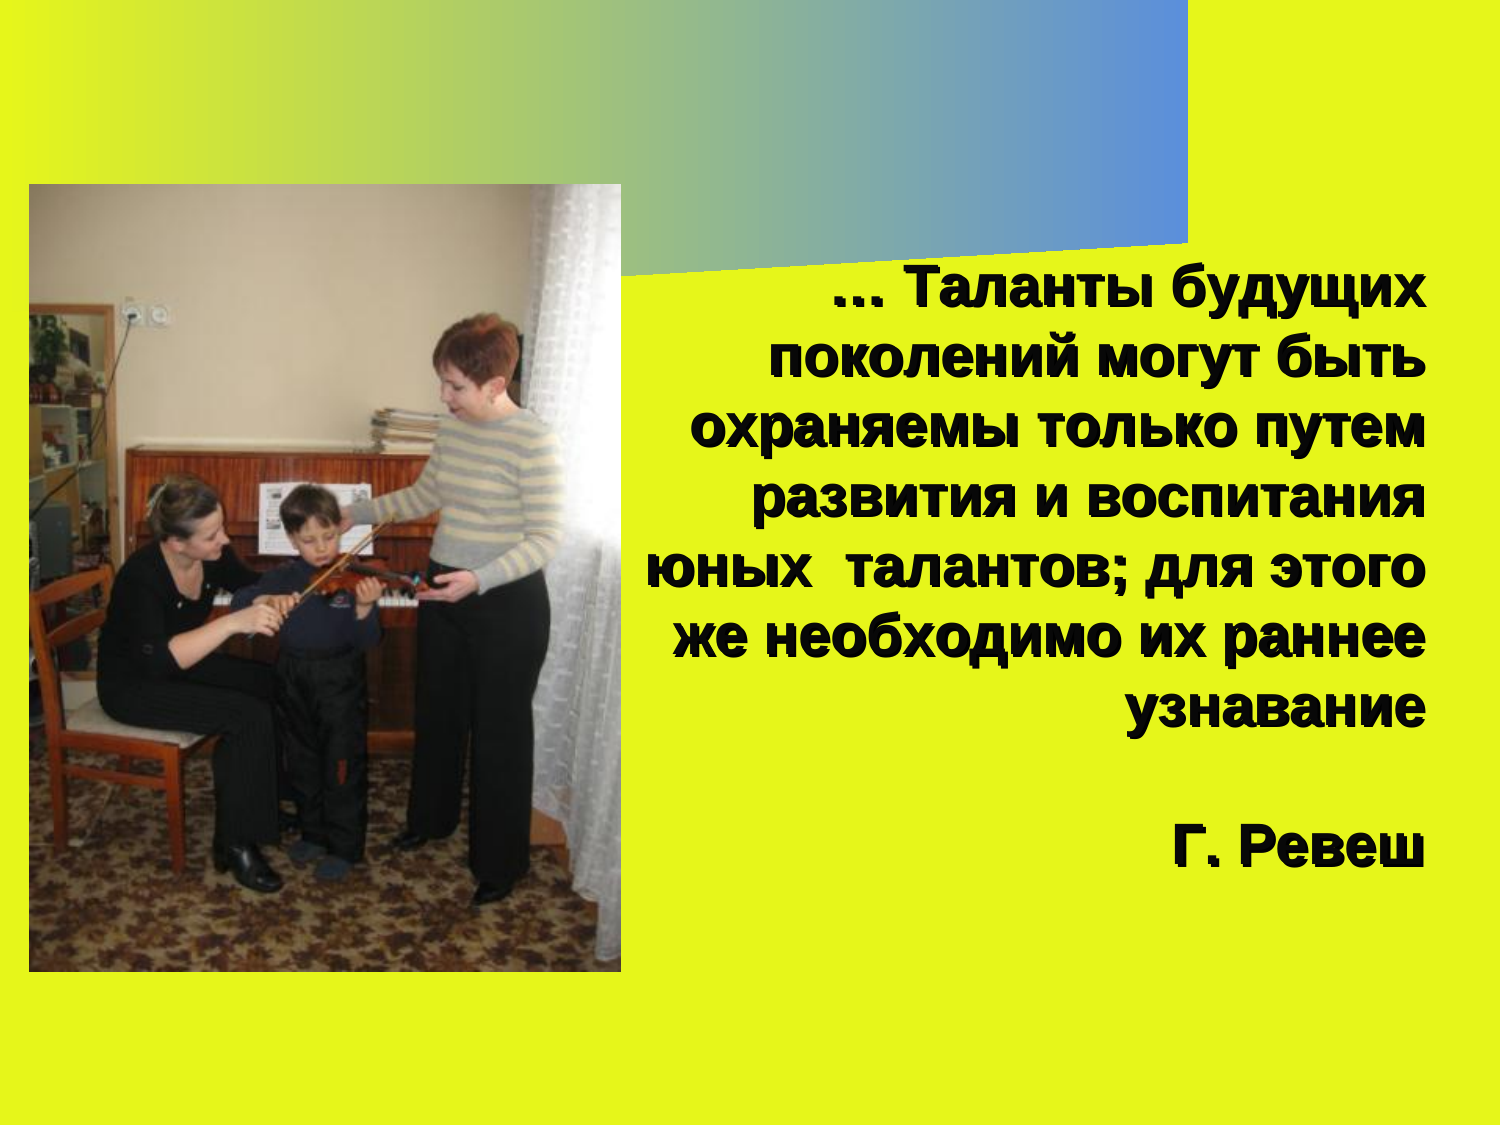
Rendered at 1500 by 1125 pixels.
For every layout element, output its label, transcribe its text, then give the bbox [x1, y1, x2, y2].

title … Таланты будущих поколений могут быть охраняемы только путем развития и воспитания юных талантов; для этого же необходимо их раннее узнавание Г. Ревеш [621, 239, 1441, 885]
picture [29, 184, 621, 972]
